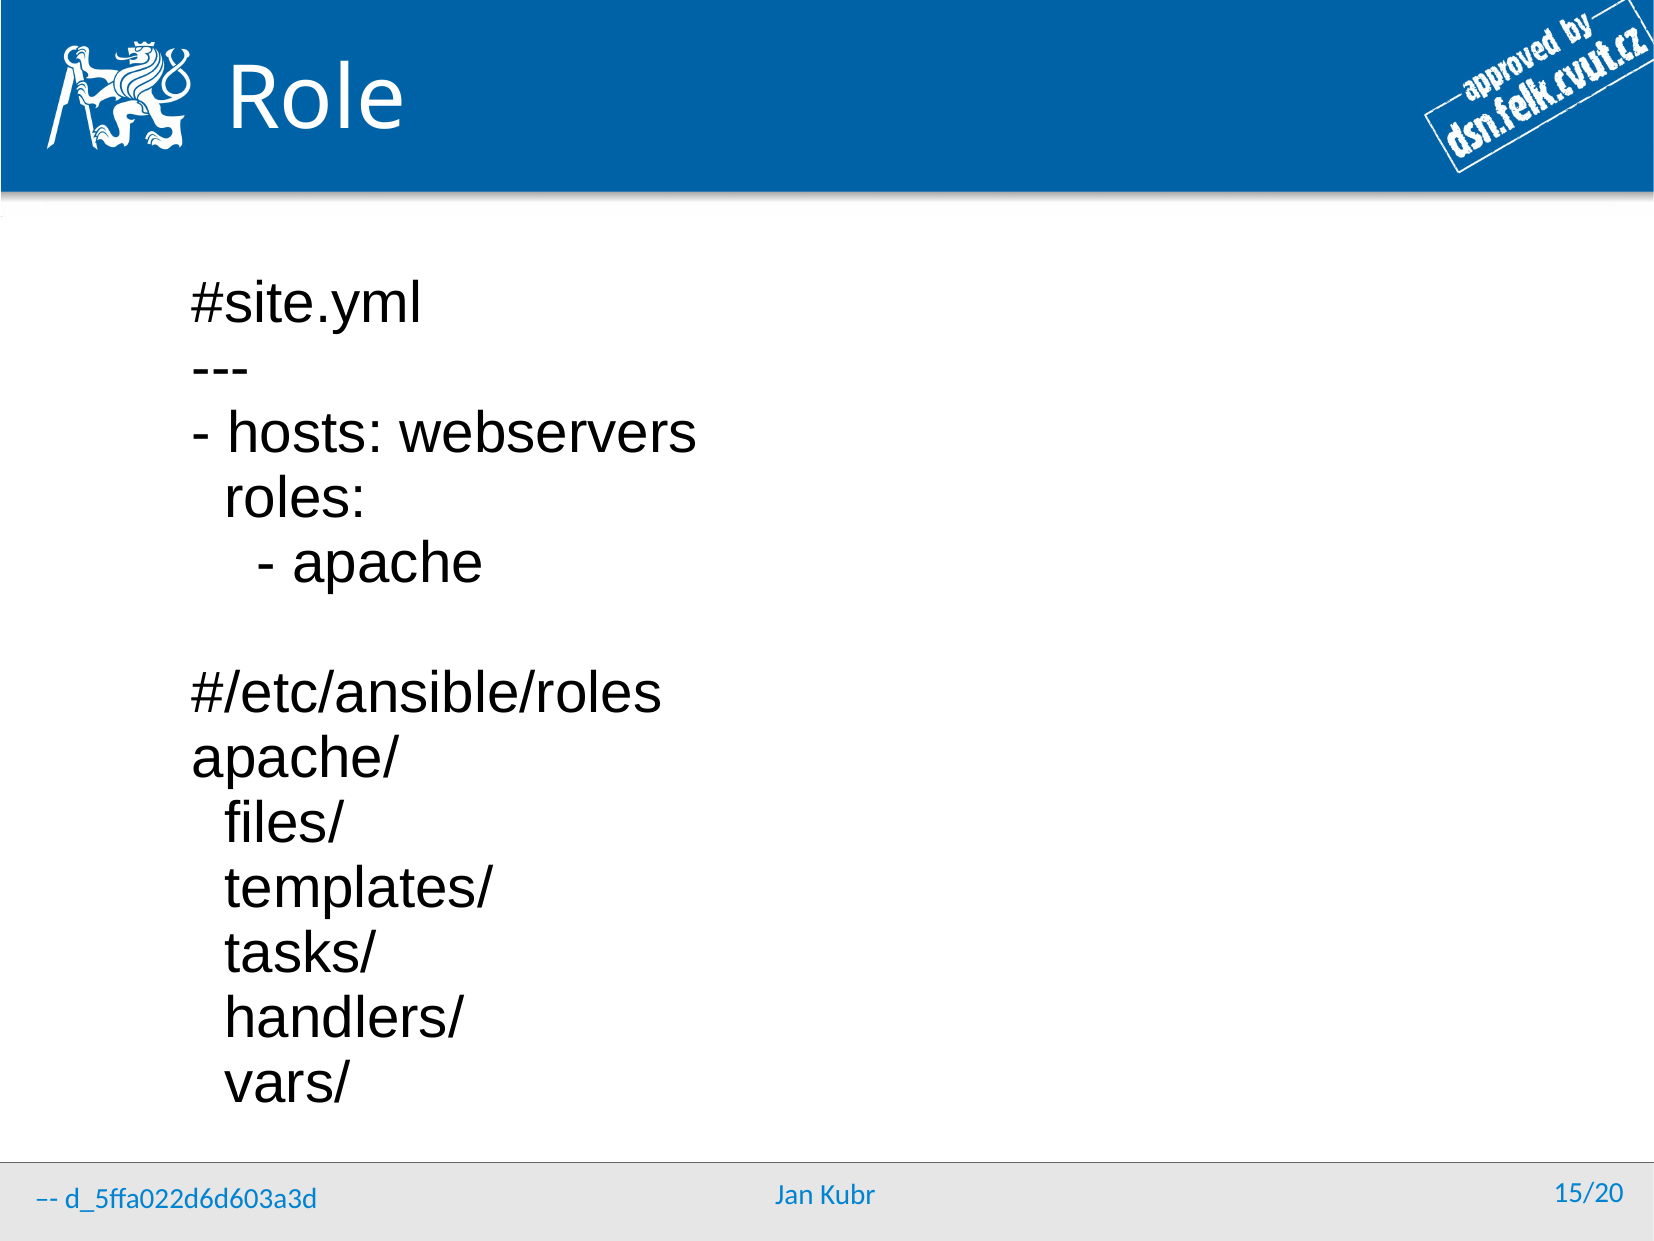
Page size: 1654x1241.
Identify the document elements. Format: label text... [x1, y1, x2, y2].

text_box #site.yml --- - hosts: webservers roles: - apache #/etc/ansible/roles apache/ files/ templates/ tasks/ handlers/ vars/ [177, 261, 714, 1123]
picture [1, 0, 1654, 217]
title Role [225, 0, 1426, 188]
